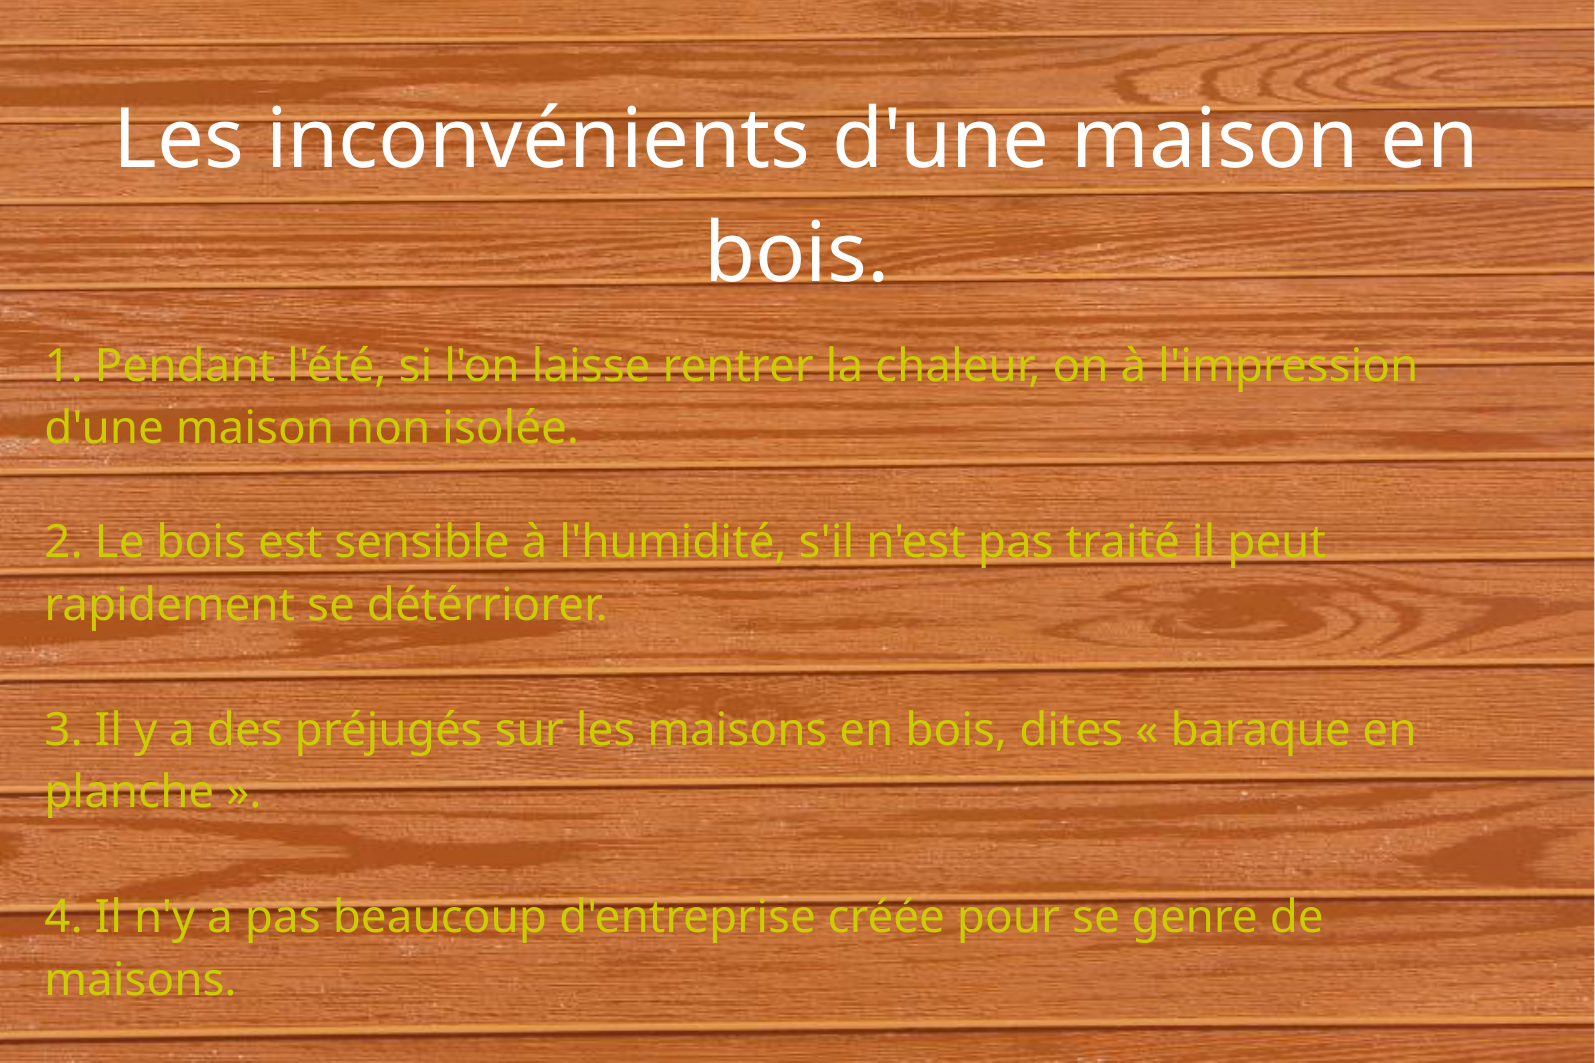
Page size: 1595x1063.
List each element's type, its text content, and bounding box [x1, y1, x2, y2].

picture [0, 0, 1595, 1063]
text_box Les inconvénients d'une maison en bois. [29, 71, 1565, 179]
text_box 1. Pendant l'été, si l'on laisse rentrer la chaleur, on à l'impression d'une maison non isolée. 2. Le bois est sensible à l'humidité, s'il n'est pas traité il peut rapidement se détérriorer. 3. Il y a des préjugés sur les maisons en bois, dites « baraque en planche ». 4. Il n'y a pas beaucoup d'entreprise créée pour se genre de maisons. 5. La maison ossature bois souffre d'une mauvaise image car jusqu'à maintenant les entreprises étaient souvent d'une qualité mauvaise. [29, 324, 1536, 1003]
